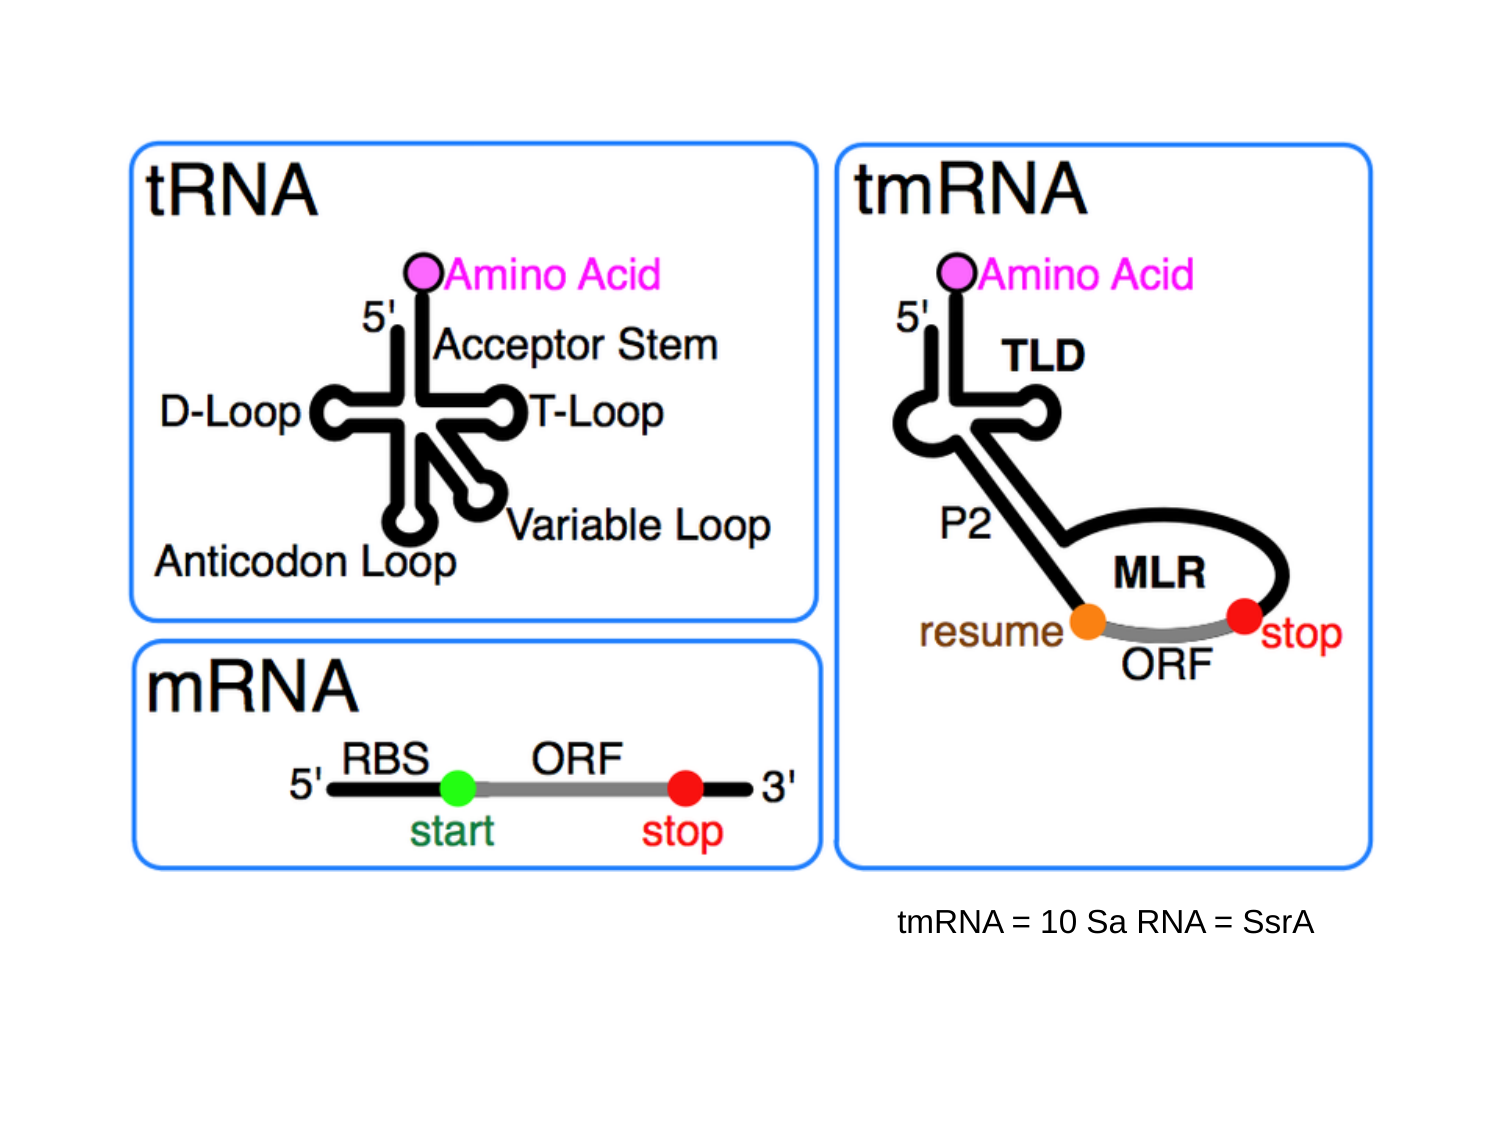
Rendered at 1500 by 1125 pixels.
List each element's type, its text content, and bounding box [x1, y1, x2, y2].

picture [125, 137, 1376, 872]
text_box tmRNA = 10 Sa RNA = SsrA [882, 893, 1331, 948]
